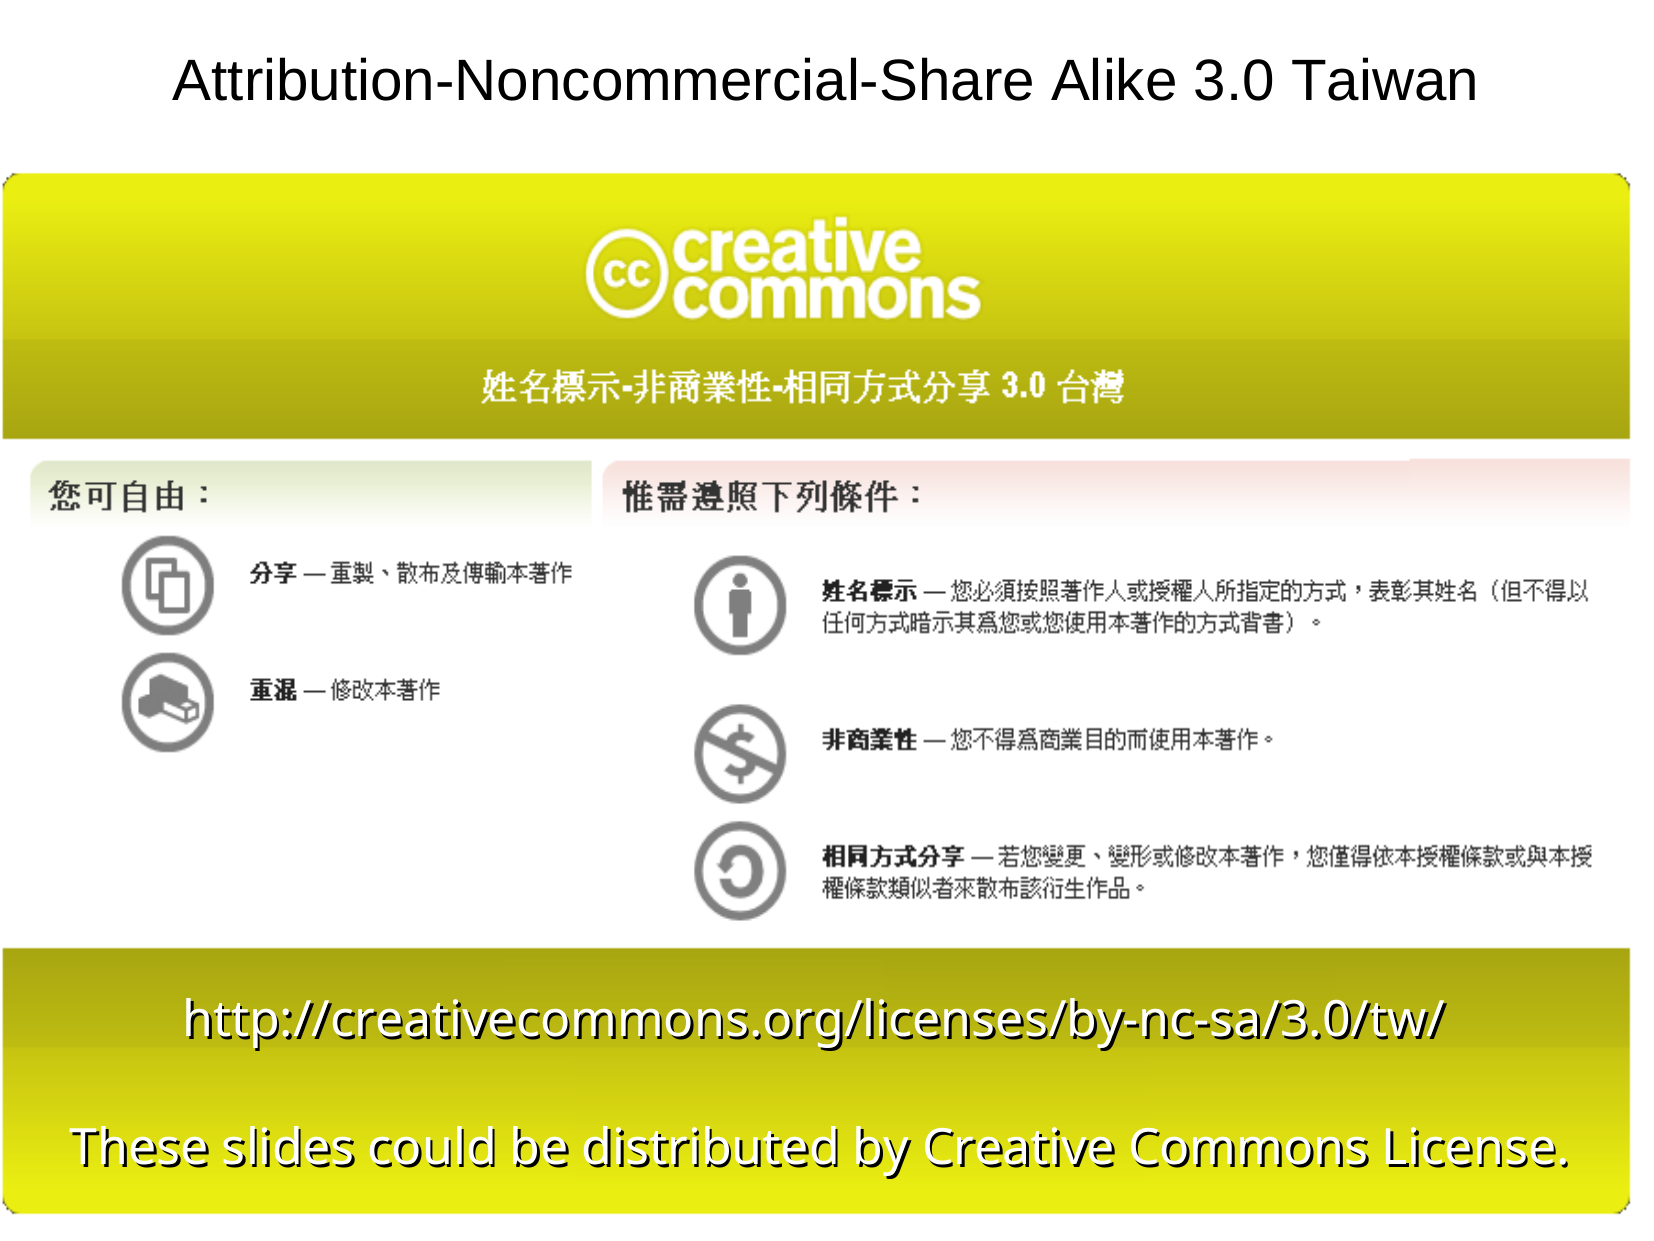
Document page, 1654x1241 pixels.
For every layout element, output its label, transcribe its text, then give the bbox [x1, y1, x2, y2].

title Attribution-Noncommercial-Share Alike 3.0 Taiwan [123, 33, 1530, 128]
text_box http://creativecommons.org/licenses/by-nc-sa/3.0/tw/ These slides could be distributed by Creative Commons License. [0, 979, 1641, 1177]
picture [0, 156, 1654, 1241]
